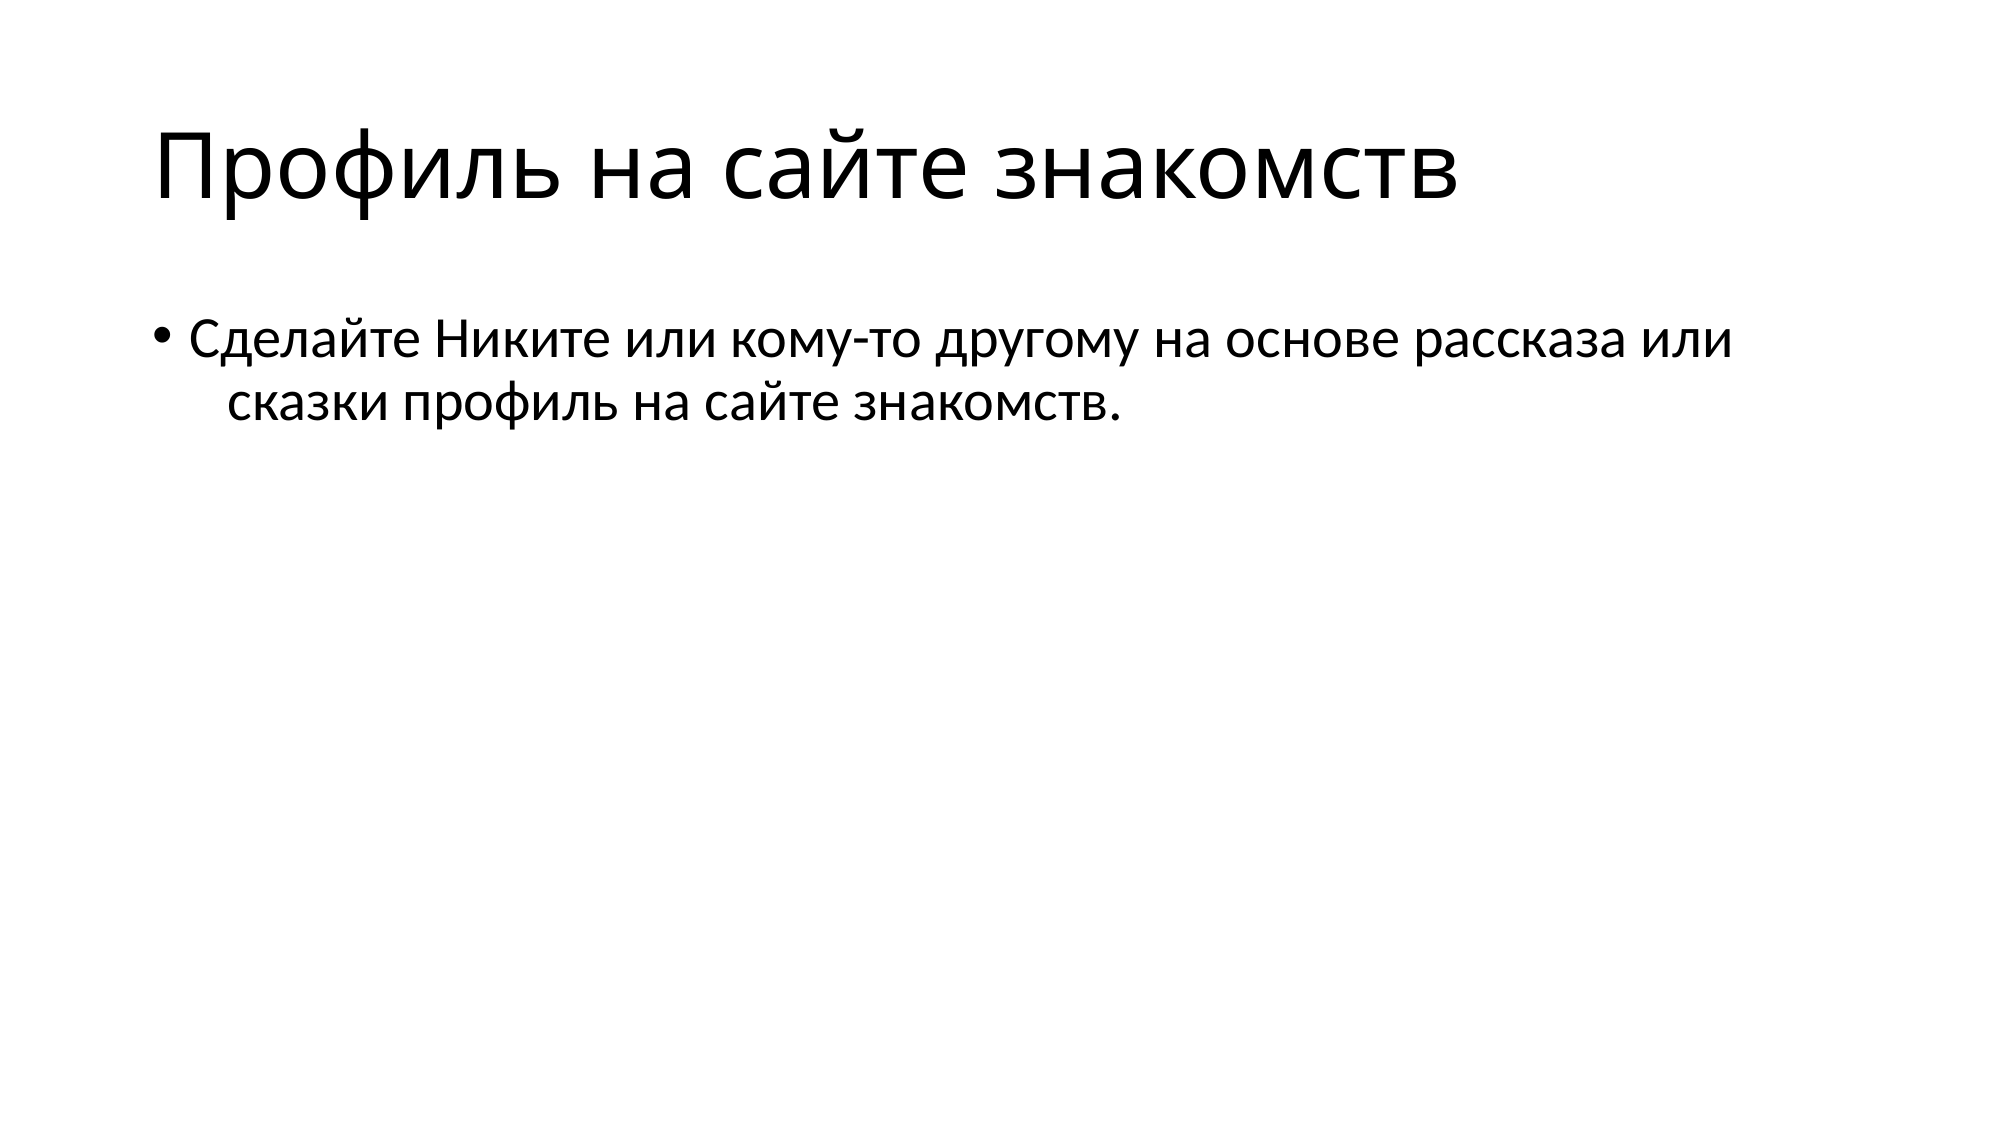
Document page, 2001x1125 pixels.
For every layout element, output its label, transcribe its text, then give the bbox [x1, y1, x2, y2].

list Сделайте Никите или кому-то другому на основе рассказа или сказки профиль на сайте знакомств. [137, 299, 1863, 1014]
title Профиль на сайте знакомств [137, 59, 1863, 278]
